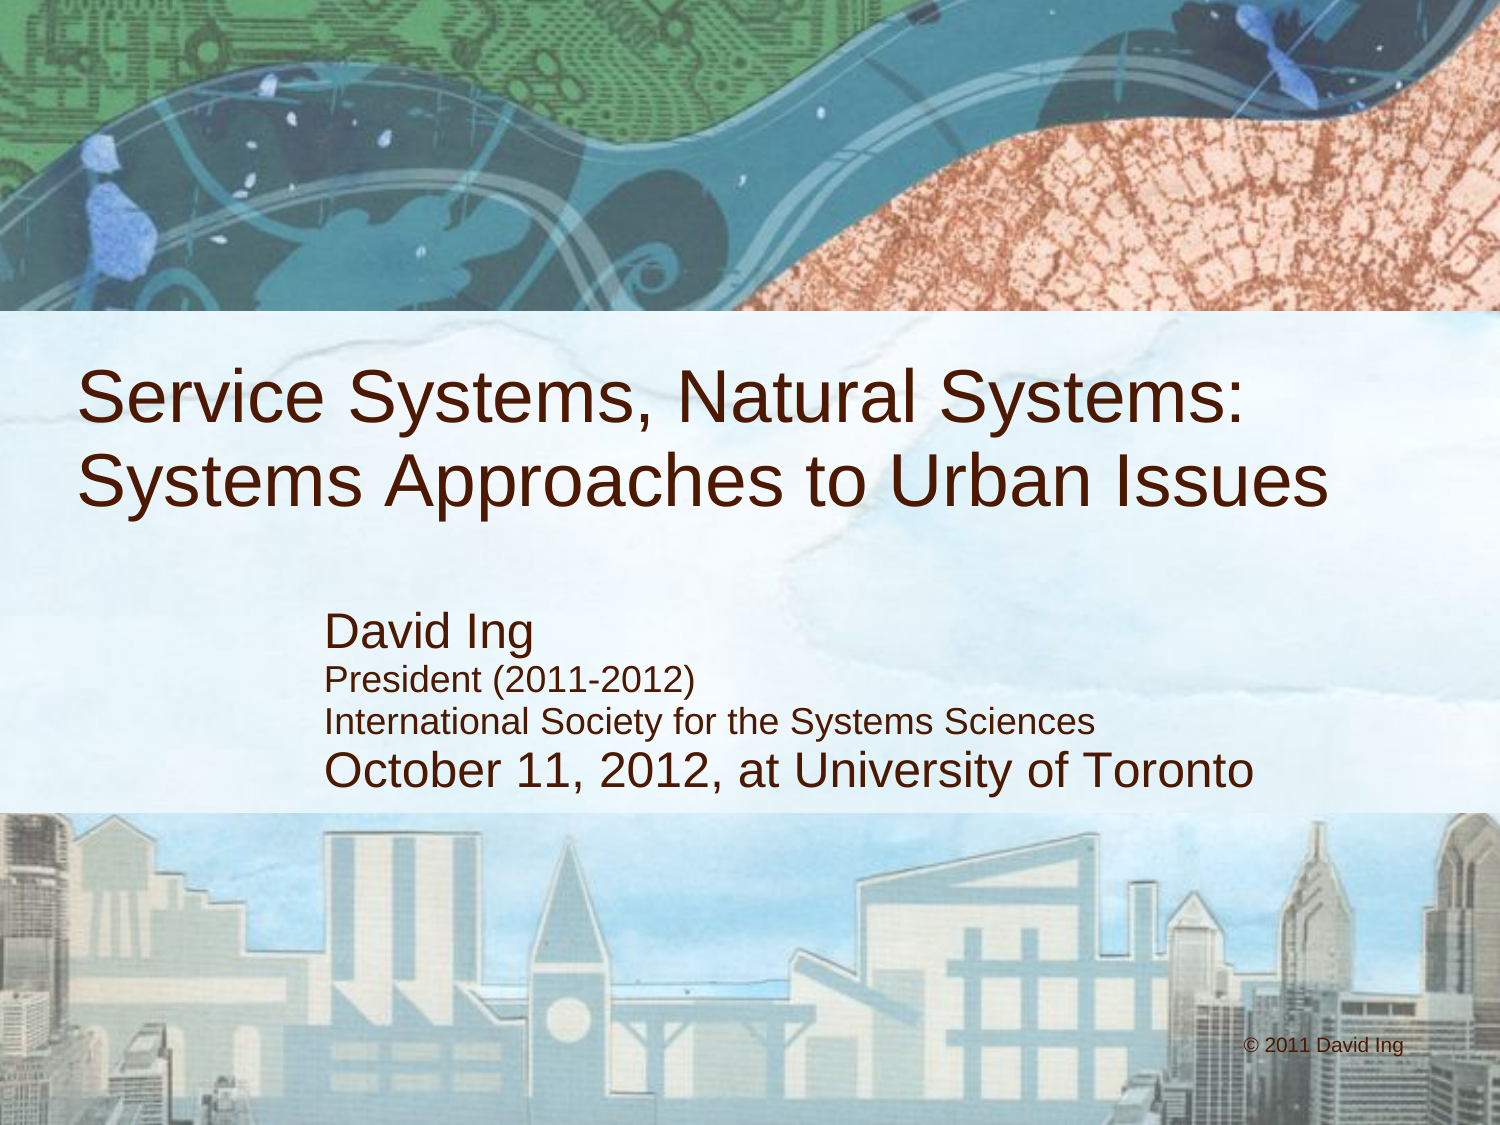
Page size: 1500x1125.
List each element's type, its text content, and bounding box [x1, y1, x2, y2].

list David Ing President (2011-2012) International Society for the Systems Sciences October 11, 2012, at University of Toronto [324, 602, 1375, 799]
title Service Systems, Natural Systems: Systems Approaches to Urban Issues [76, 337, 1358, 540]
picture [0, 0, 1500, 1125]
